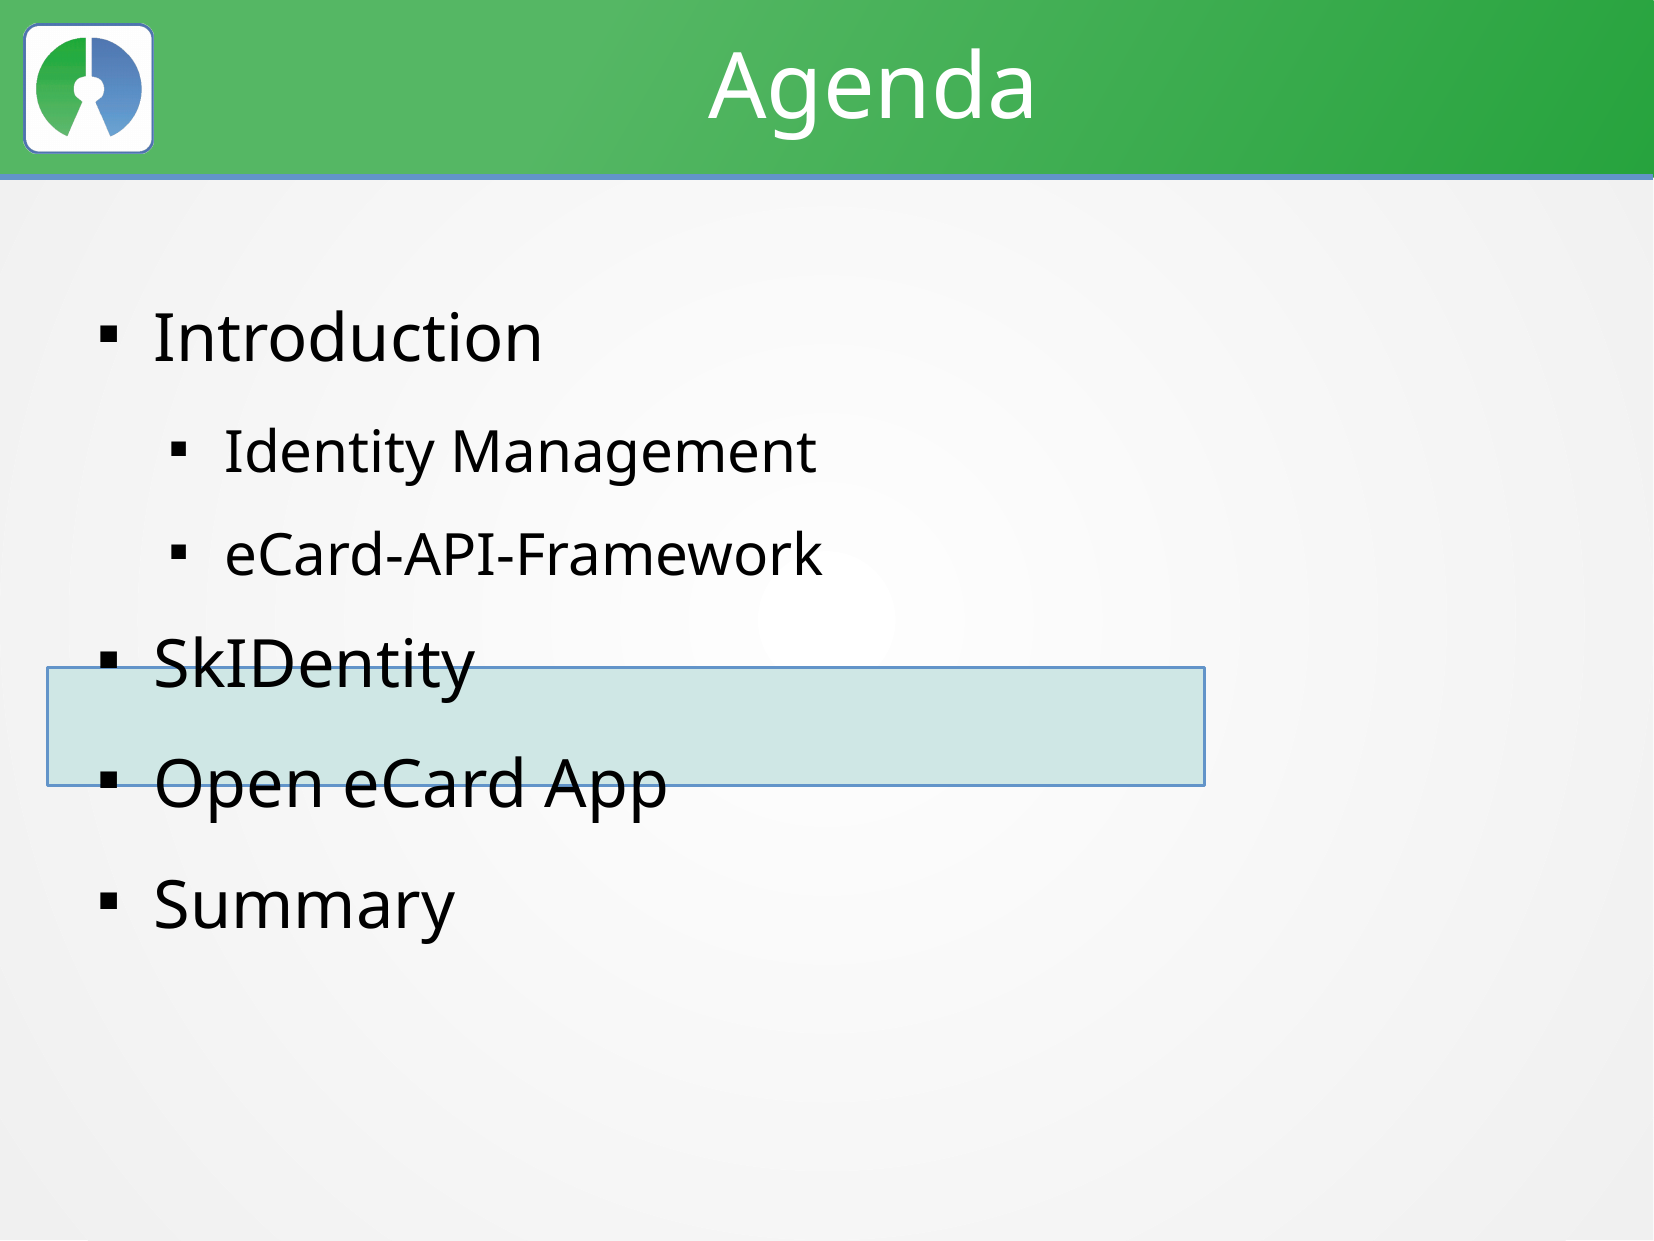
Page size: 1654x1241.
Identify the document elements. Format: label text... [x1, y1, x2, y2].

picture [23, 23, 154, 154]
list Introduction Identity Management eCard-API-Framework SkIDentity Open eCard App Summary [82, 290, 1571, 1010]
title Agenda [177, 11, 1571, 154]
text_box [47, 667, 82, 786]
